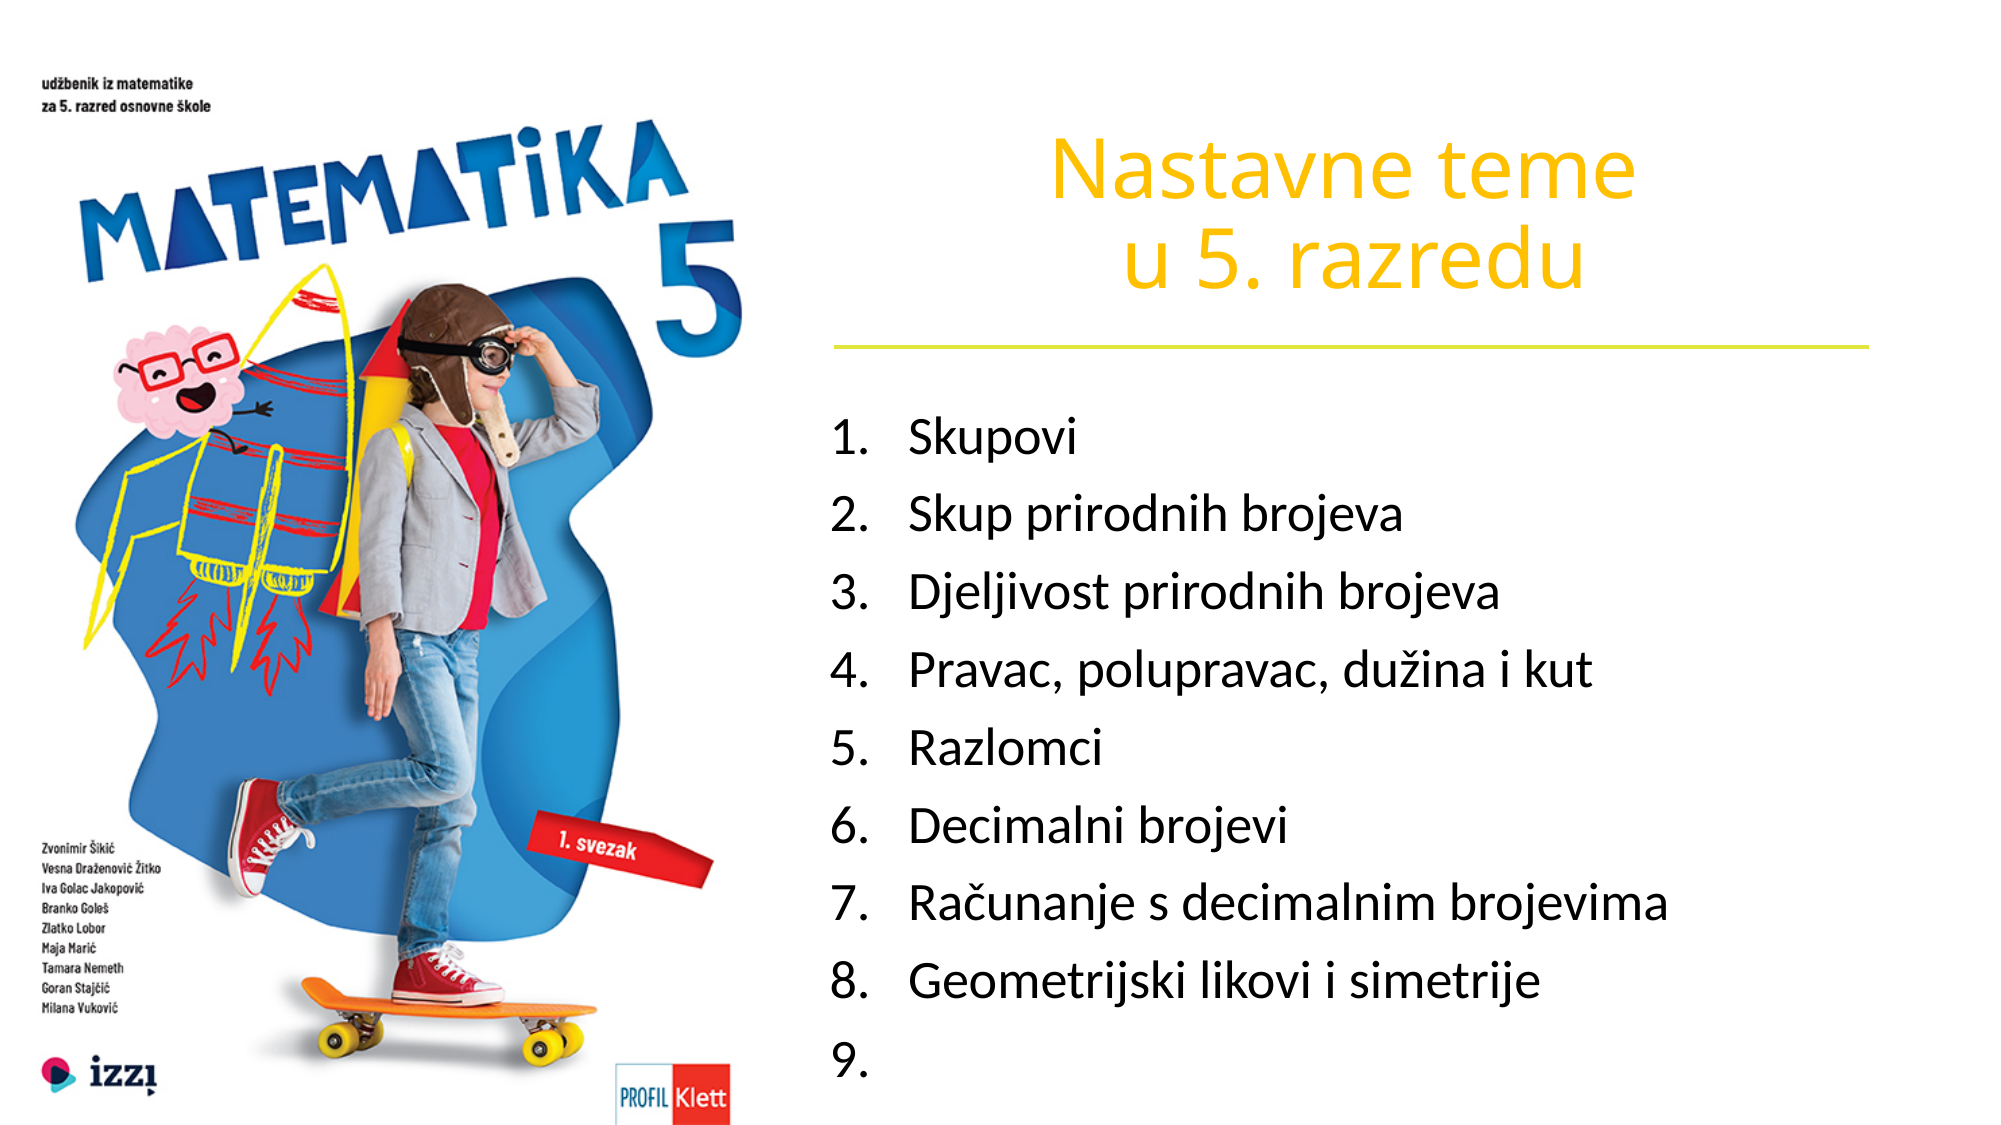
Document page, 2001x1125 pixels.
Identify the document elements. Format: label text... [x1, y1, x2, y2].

title Nastavne teme u 5. razredu [814, 103, 1896, 315]
picture [31, 0, 792, 1125]
list Skupovi Skup prirodnih brojeva Djeljivost prirodnih brojeva Pravac, polupravac, dužina i kut Razlomci Decimalni brojevi Računanje s decimalnim brojevima Geometrijski likovi i simetrije [814, 399, 1896, 1021]
